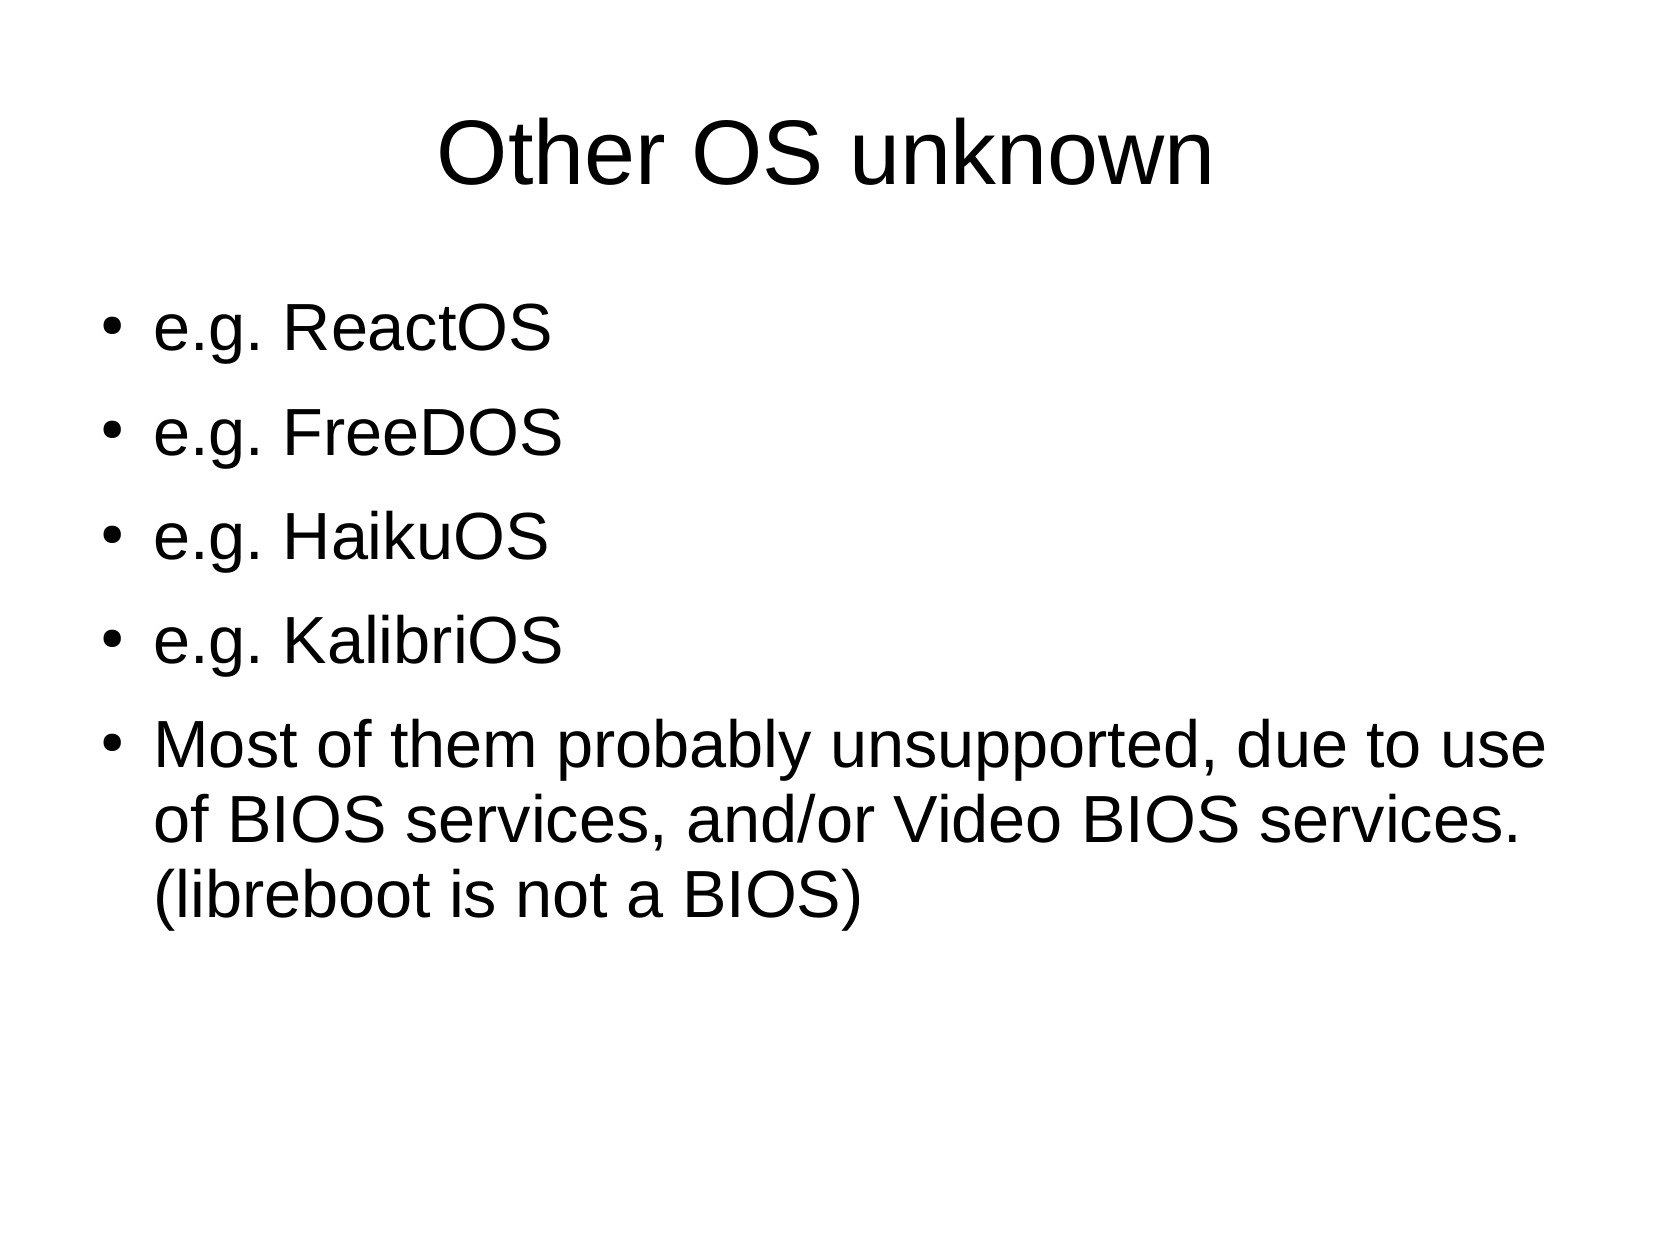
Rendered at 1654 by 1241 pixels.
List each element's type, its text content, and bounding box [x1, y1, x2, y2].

list e.g. ReactOS e.g. FreeDOS e.g. HaikuOS e.g. KalibriOS Most of them probably unsupported, due to use of BIOS services, and/or Video BIOS services. (libreboot is not a BIOS) [82, 290, 1571, 1010]
title Other OS unknown [82, 49, 1571, 257]
